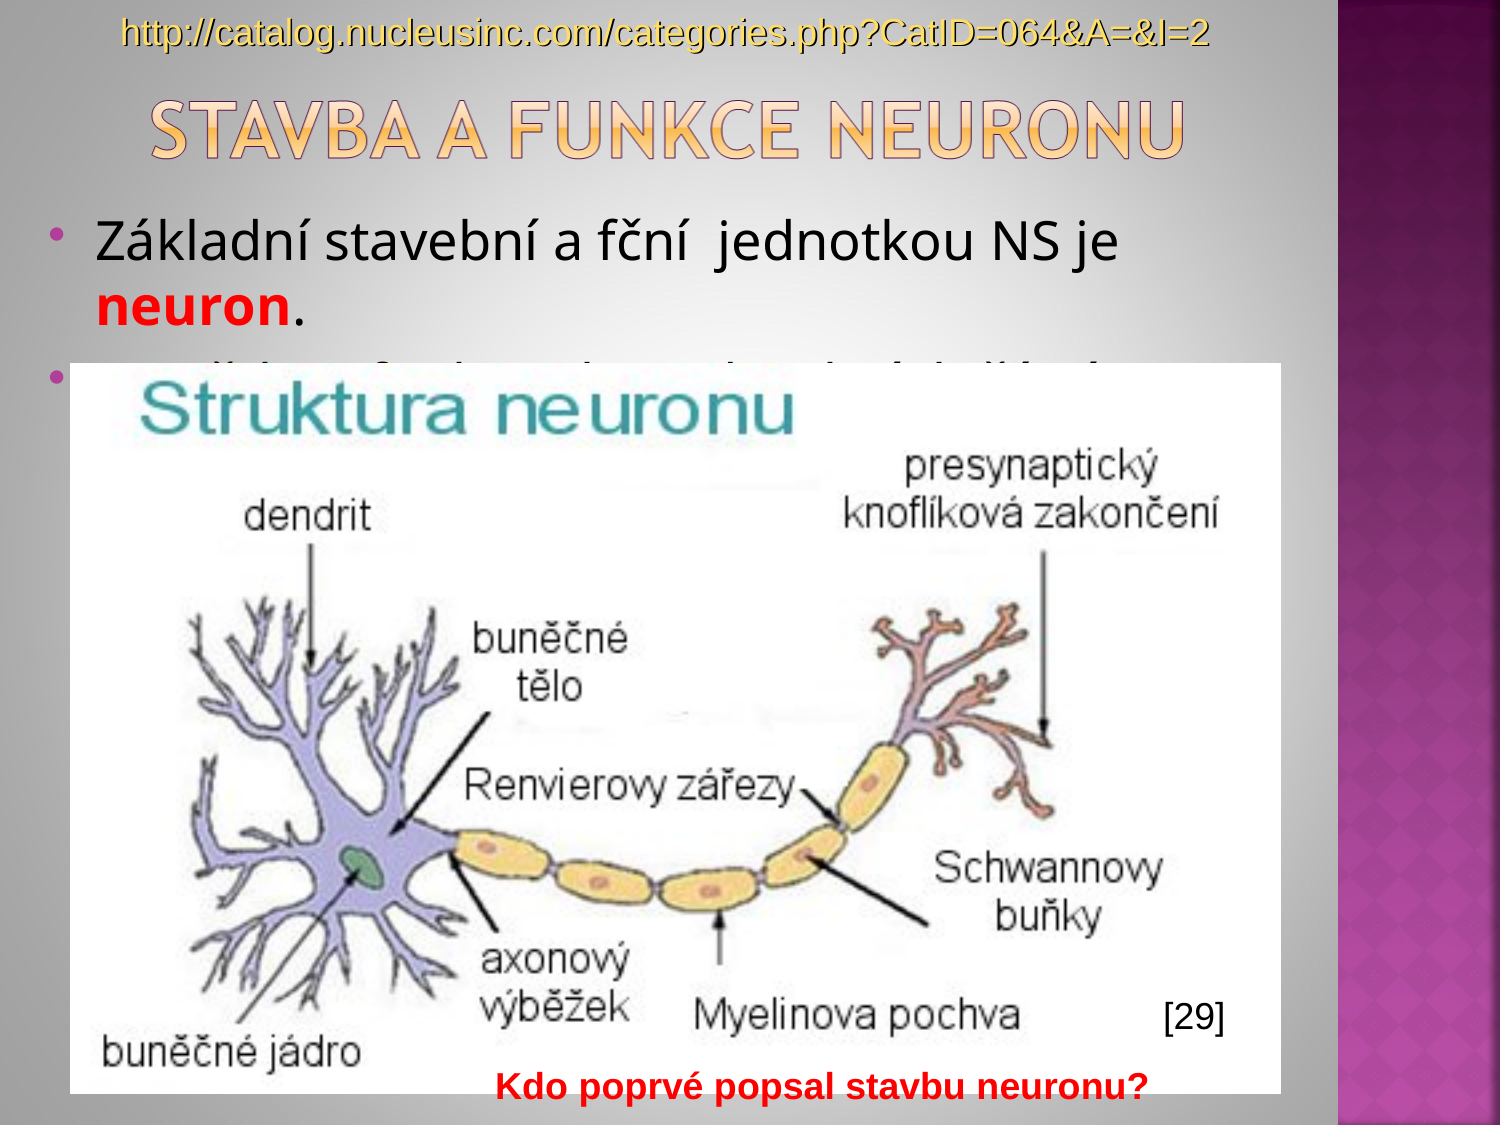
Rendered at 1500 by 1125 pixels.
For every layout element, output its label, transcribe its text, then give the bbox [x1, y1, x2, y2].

text_box http://catalog.nucleusinc.com/categories.php?CatID=064&A=&I=2 [105, 0, 1319, 61]
text_box [75, 53, 1264, 199]
text_box [29] [1148, 984, 1242, 1090]
picture [0, 0, 1500, 1125]
list Základní stavební a fční jednotkou NS je neuron. Vysvětlete funkci jeho jednotlivých částí. [35, 199, 1360, 1060]
text_box Kdo poprvé popsal stavbu neuronu? [480, 1054, 1184, 1116]
